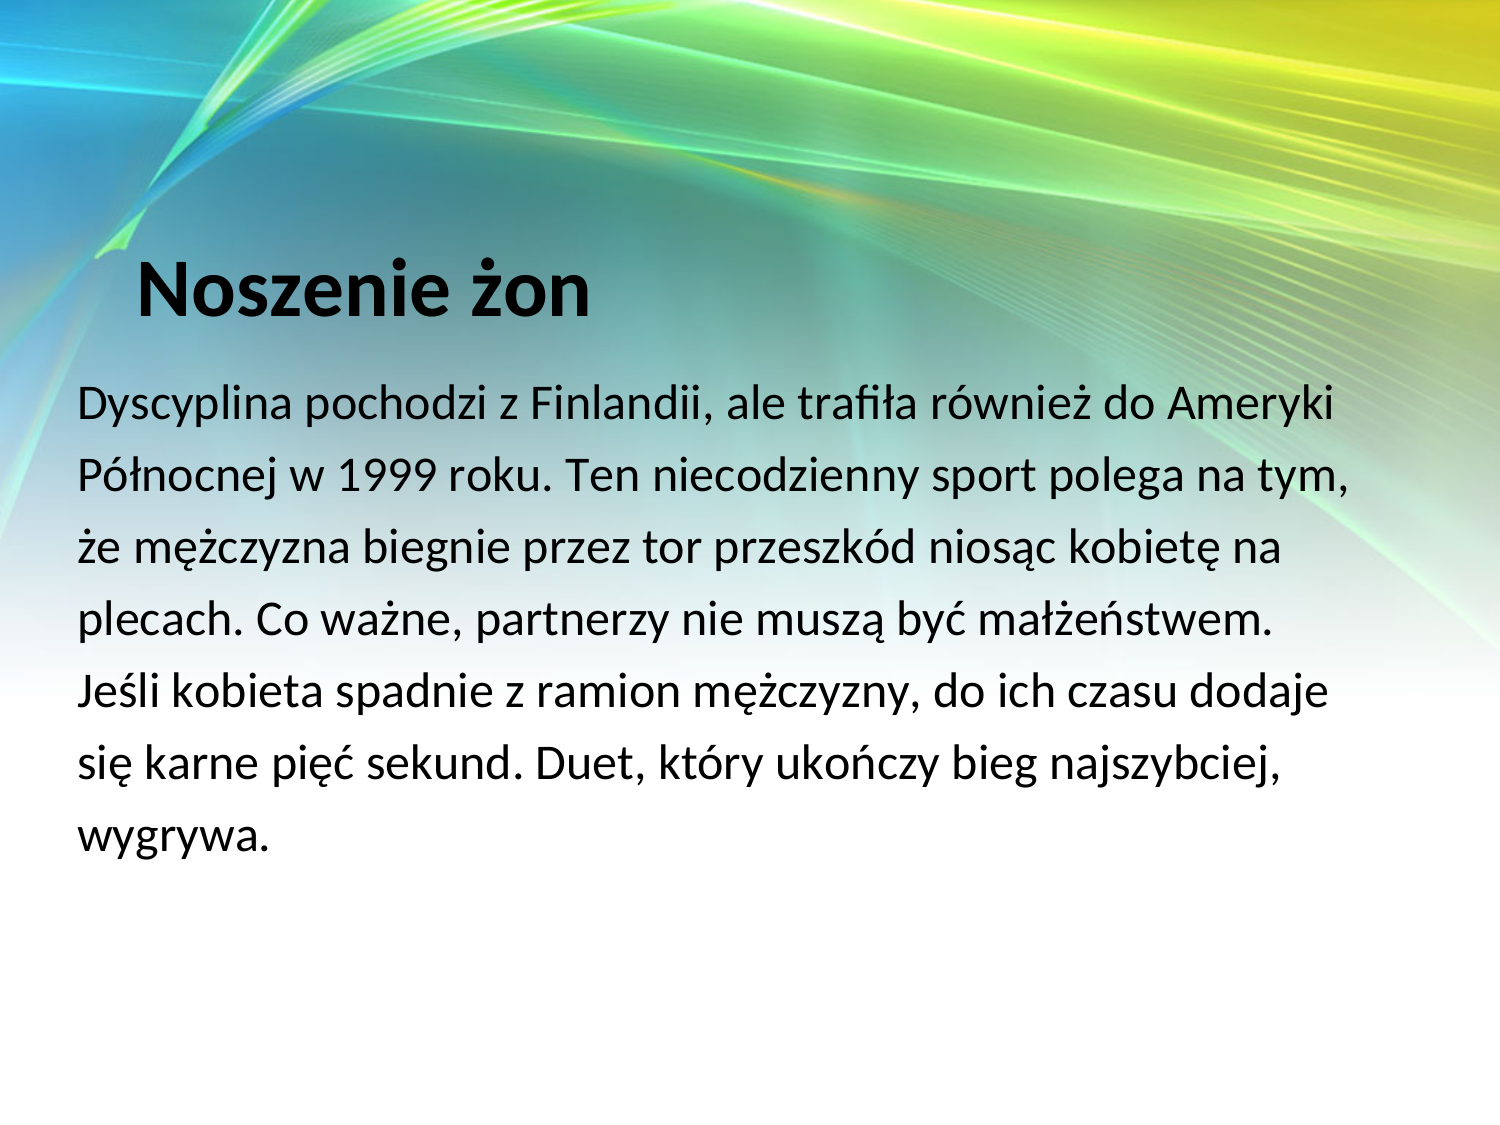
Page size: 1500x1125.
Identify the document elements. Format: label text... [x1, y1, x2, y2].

picture [0, 0, 1500, 1125]
text_box Noszenie żon [122, 224, 609, 341]
text_box Dyscyplina pochodzi z Finlandii, ale trafiła również do Ameryki Północnej w 1999 roku. Ten niecodzienny sport polega na tym, że mężczyzna biegnie przez tor przeszkód niosąc kobietę na plecach. Co ważne, partnerzy nie muszą być małżeństwem. Jeśli kobieta spadnie z ramion mężczyzny, do ich czasu dodaje się karne pięć sekund. Duet, który ukończy bieg najszybciej, wygrywa. [62, 350, 1426, 870]
